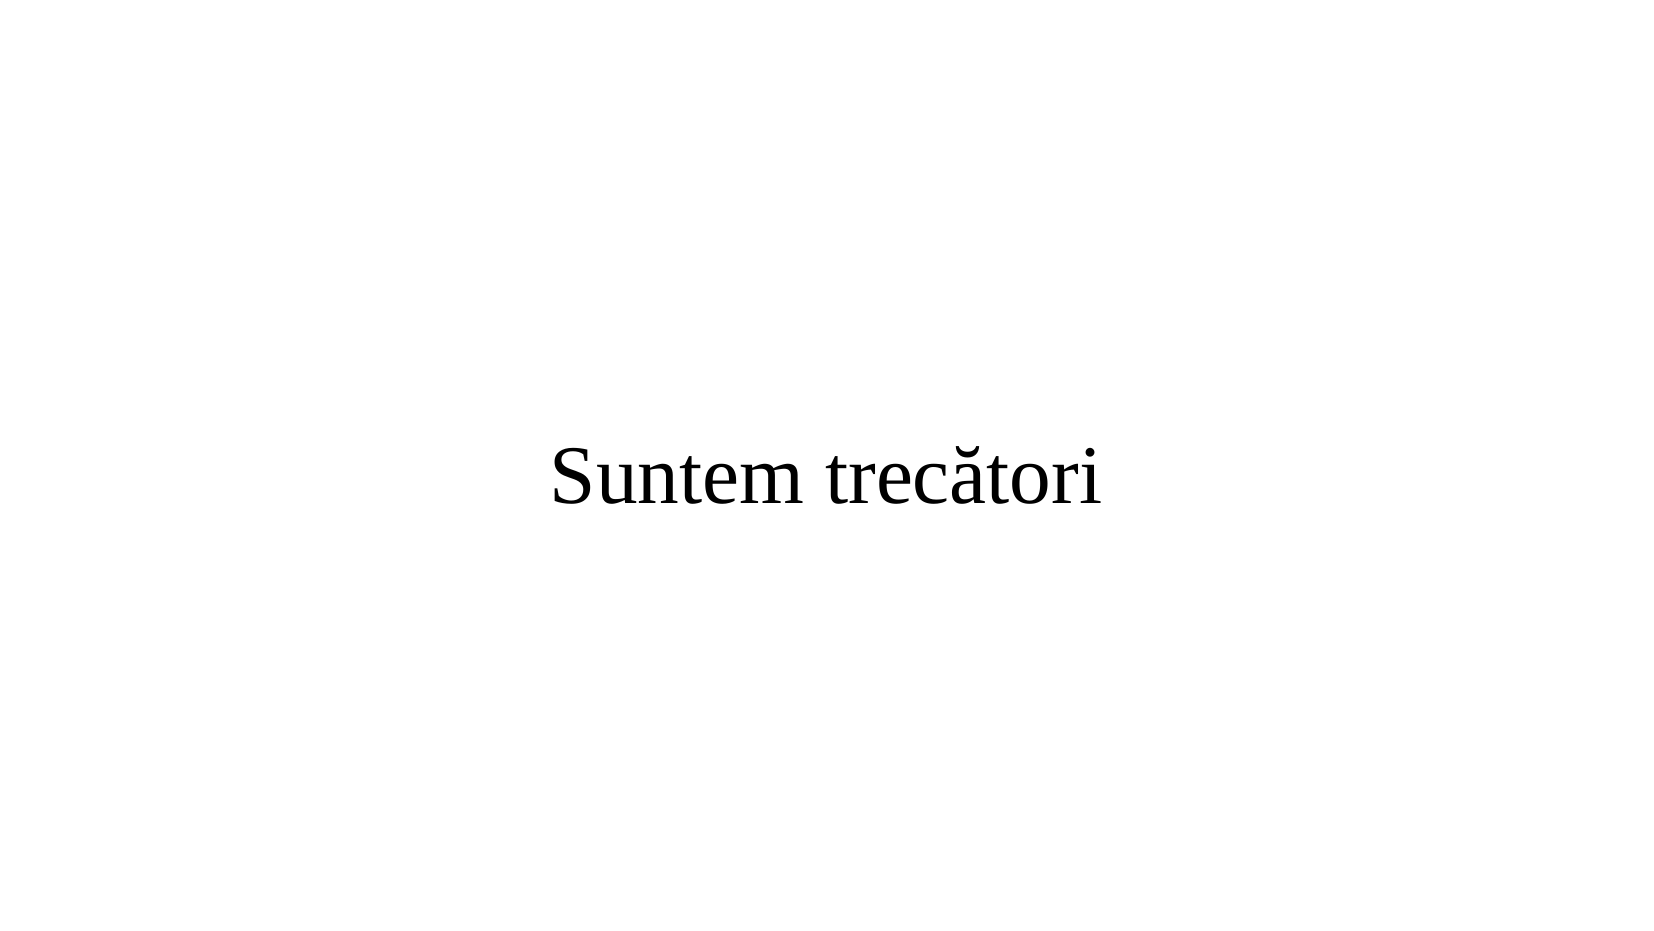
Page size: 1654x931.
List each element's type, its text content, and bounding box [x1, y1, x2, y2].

title Suntem trecători [165, 420, 1489, 521]
